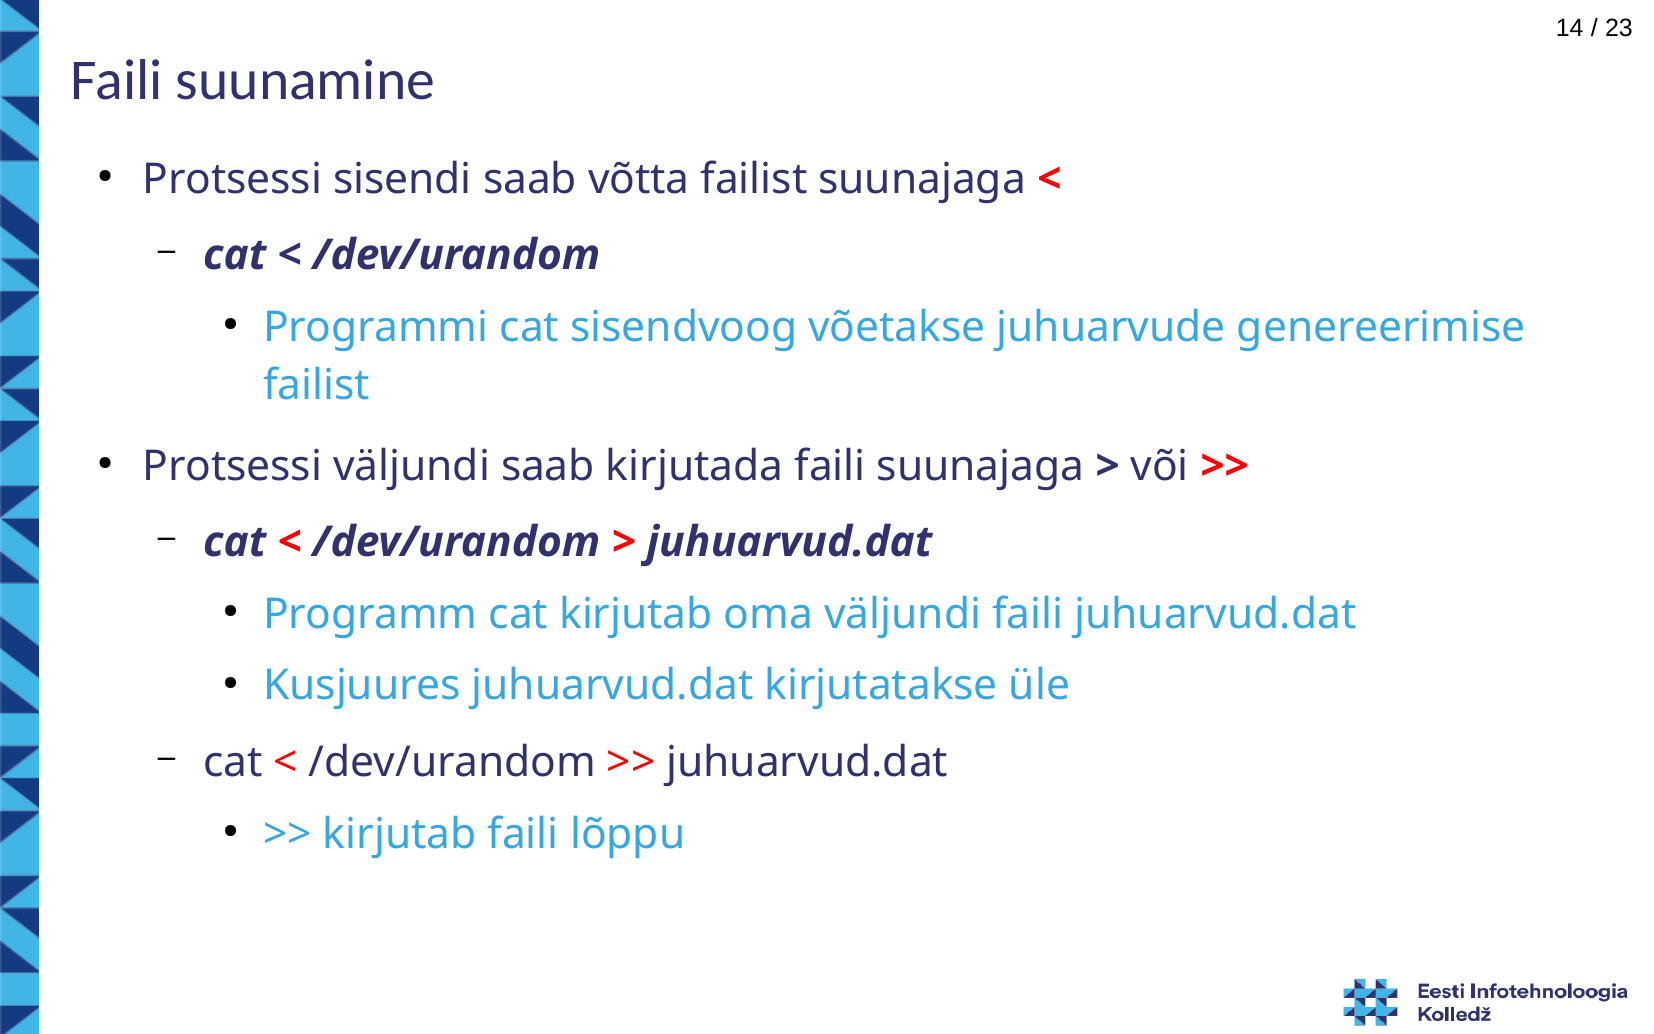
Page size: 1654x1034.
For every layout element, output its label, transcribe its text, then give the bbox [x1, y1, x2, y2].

title Faili suunamine [70, 41, 1630, 130]
list Protsessi sisendi saab võtta failist suunajaga < cat < /dev/urandom Programmi cat sisendvoog võetakse juhuarvude genereerimise failist Protsessi väljundi saab kirjutada faili suunajaga > või >> cat < /dev/urandom > juhuarvud.dat Programm cat kirjutab oma väljundi faili juhuarvud.dat Kusjuures juhuarvud.dat kirjutatakse üle cat < /dev/urandom >> juhuarvud.dat >> kirjutab faili lõppu [82, 147, 1595, 866]
